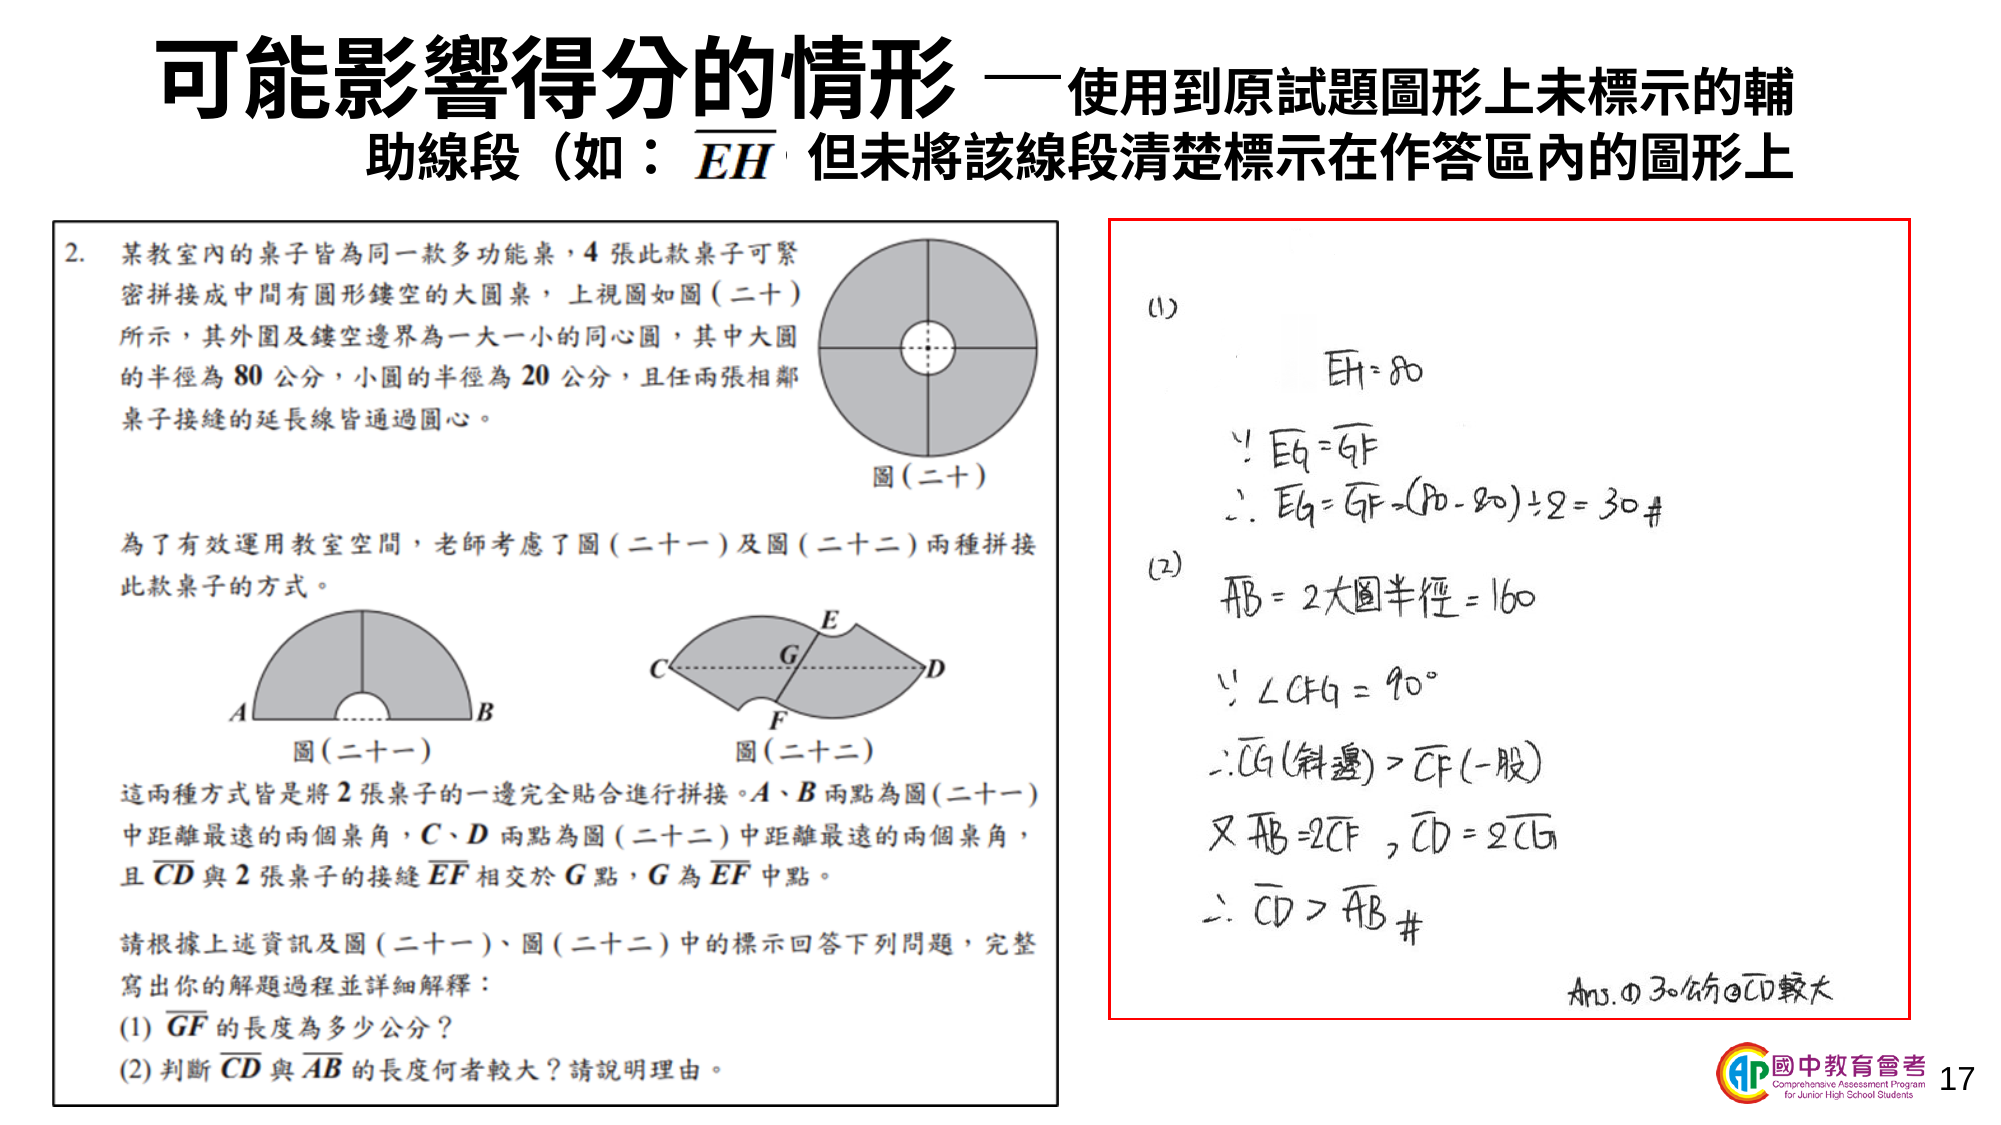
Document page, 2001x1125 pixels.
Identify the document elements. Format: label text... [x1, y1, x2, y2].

picture [1111, 220, 1909, 1018]
picture [52, 220, 1059, 1107]
title 可能影響得分的情形 —使用到原試題圖形上未標示的輔助線段（如： )，但未將該線段清楚標示在作答區內的圖形上 [137, 2, 1863, 220]
text_box [1923, 1047, 2000, 1108]
picture [687, 119, 786, 187]
